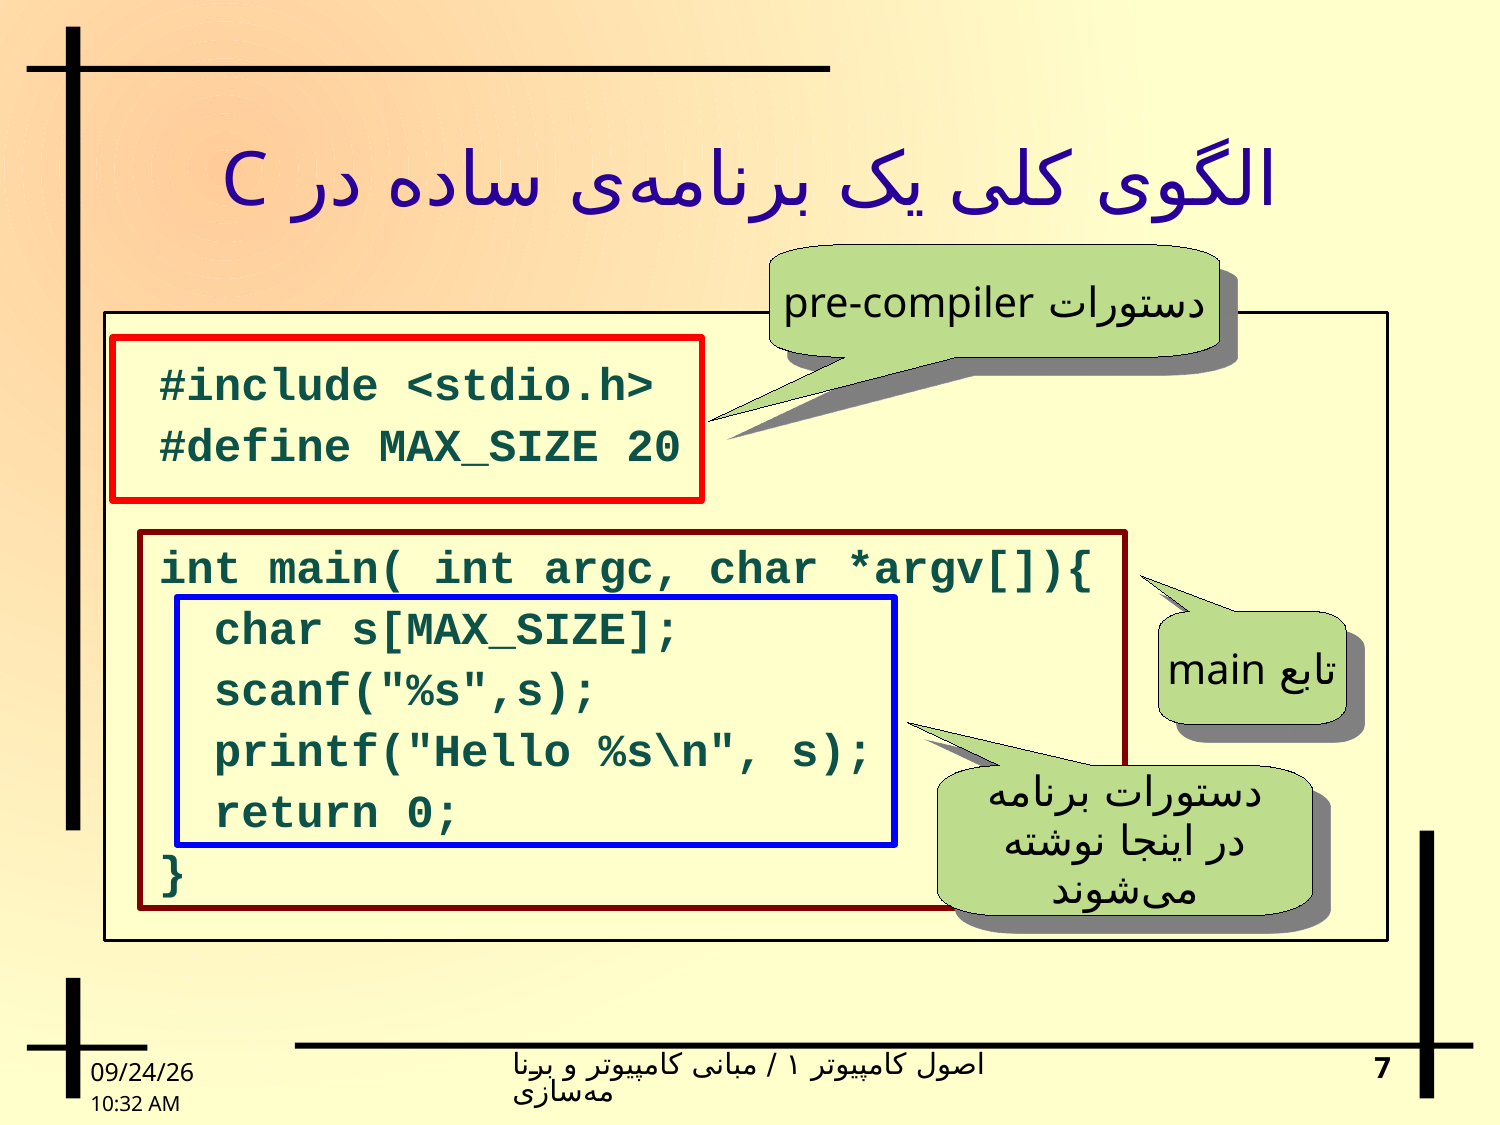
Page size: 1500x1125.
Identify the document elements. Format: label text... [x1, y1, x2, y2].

title الگوی کلی یک برنامه‌ی ساده در C [109, 115, 1391, 239]
text_box دستورات pre-compiler [708, 244, 1220, 422]
text_box تابع main [1140, 575, 1347, 725]
list #include <stdio.h> #define MAX_SIZE 20 int main( int argc, char *argv[]){ char s[MAX_SIZE]; scanf("%s",s); printf("Hello %s\n", s); return 0; } [104, 312, 1388, 941]
text_box دستورات برنامه در اینجا نوشته می‌شوند [907, 722, 1313, 916]
